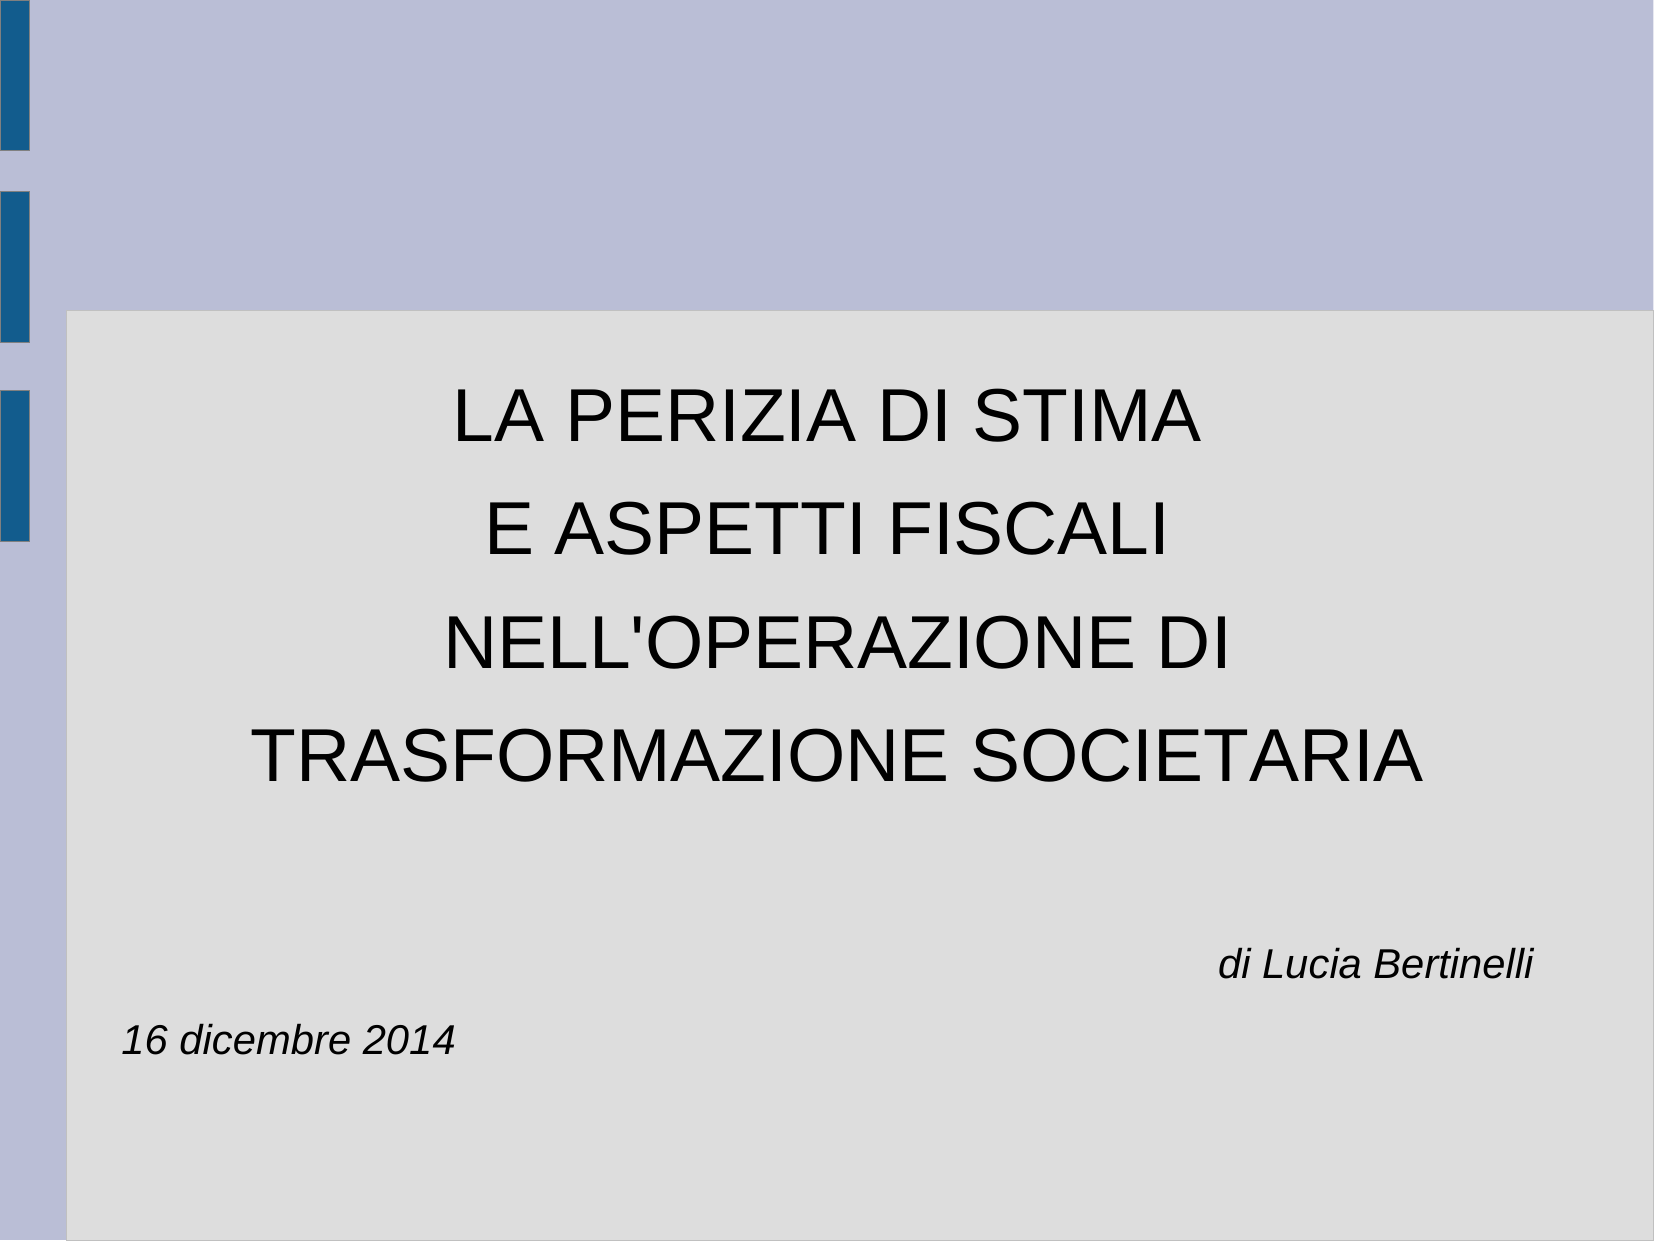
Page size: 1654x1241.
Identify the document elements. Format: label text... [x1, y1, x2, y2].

list LA PERIZIA DI STIMA E ASPETTI FISCALI NELL'OPERAZIONE DI TRASFORMAZIONE SOCIETARIA di Lucia Bertinelli 16 dicembre 2014 [121, 259, 1534, 1241]
